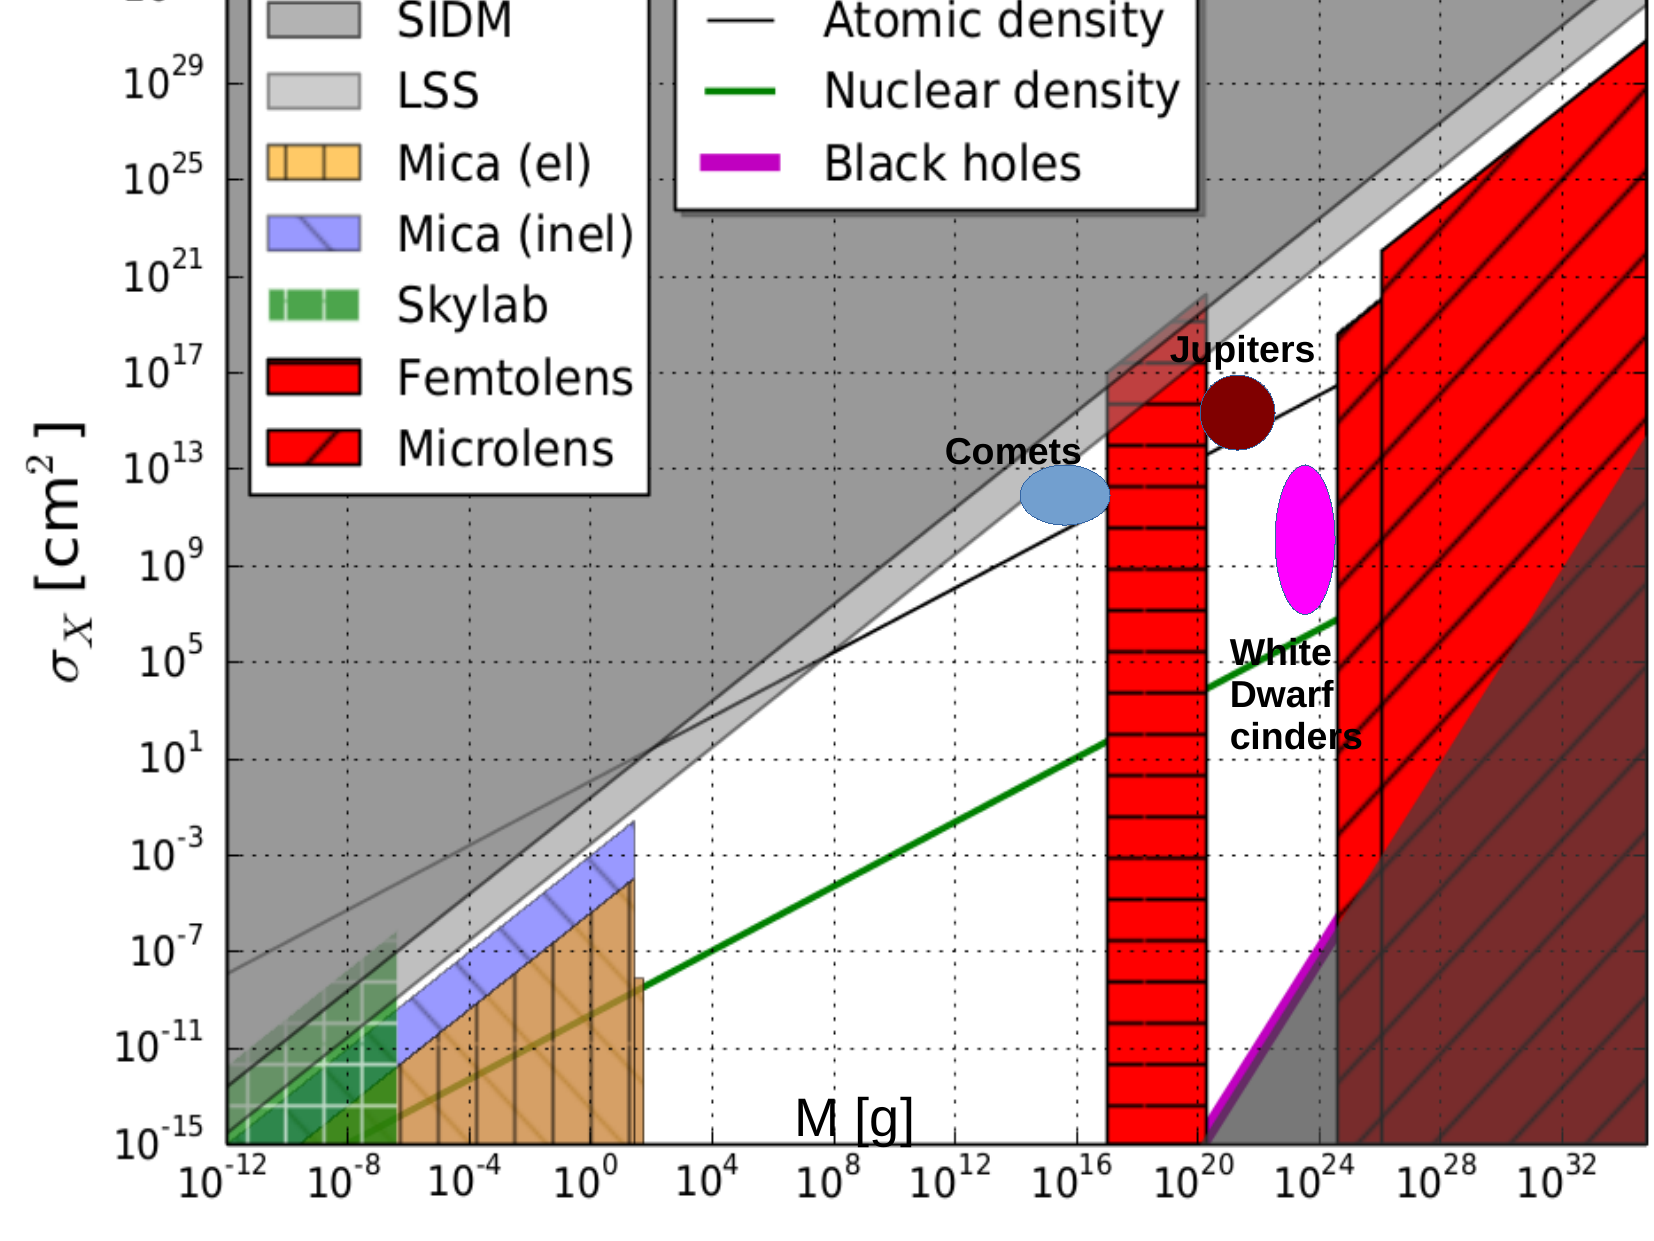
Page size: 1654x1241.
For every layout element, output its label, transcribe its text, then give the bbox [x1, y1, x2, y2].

text_box [1201, 421, 1275, 451]
text_box [1275, 464, 1336, 615]
text_box White Dwarf cinders [1215, 624, 1381, 766]
picture [0, 0, 1654, 1216]
text_box M [g] [765, 1079, 1351, 1156]
text_box [1020, 481, 1111, 526]
text_box Jupiters [1155, 321, 1336, 421]
text_box Comets [930, 423, 1111, 481]
